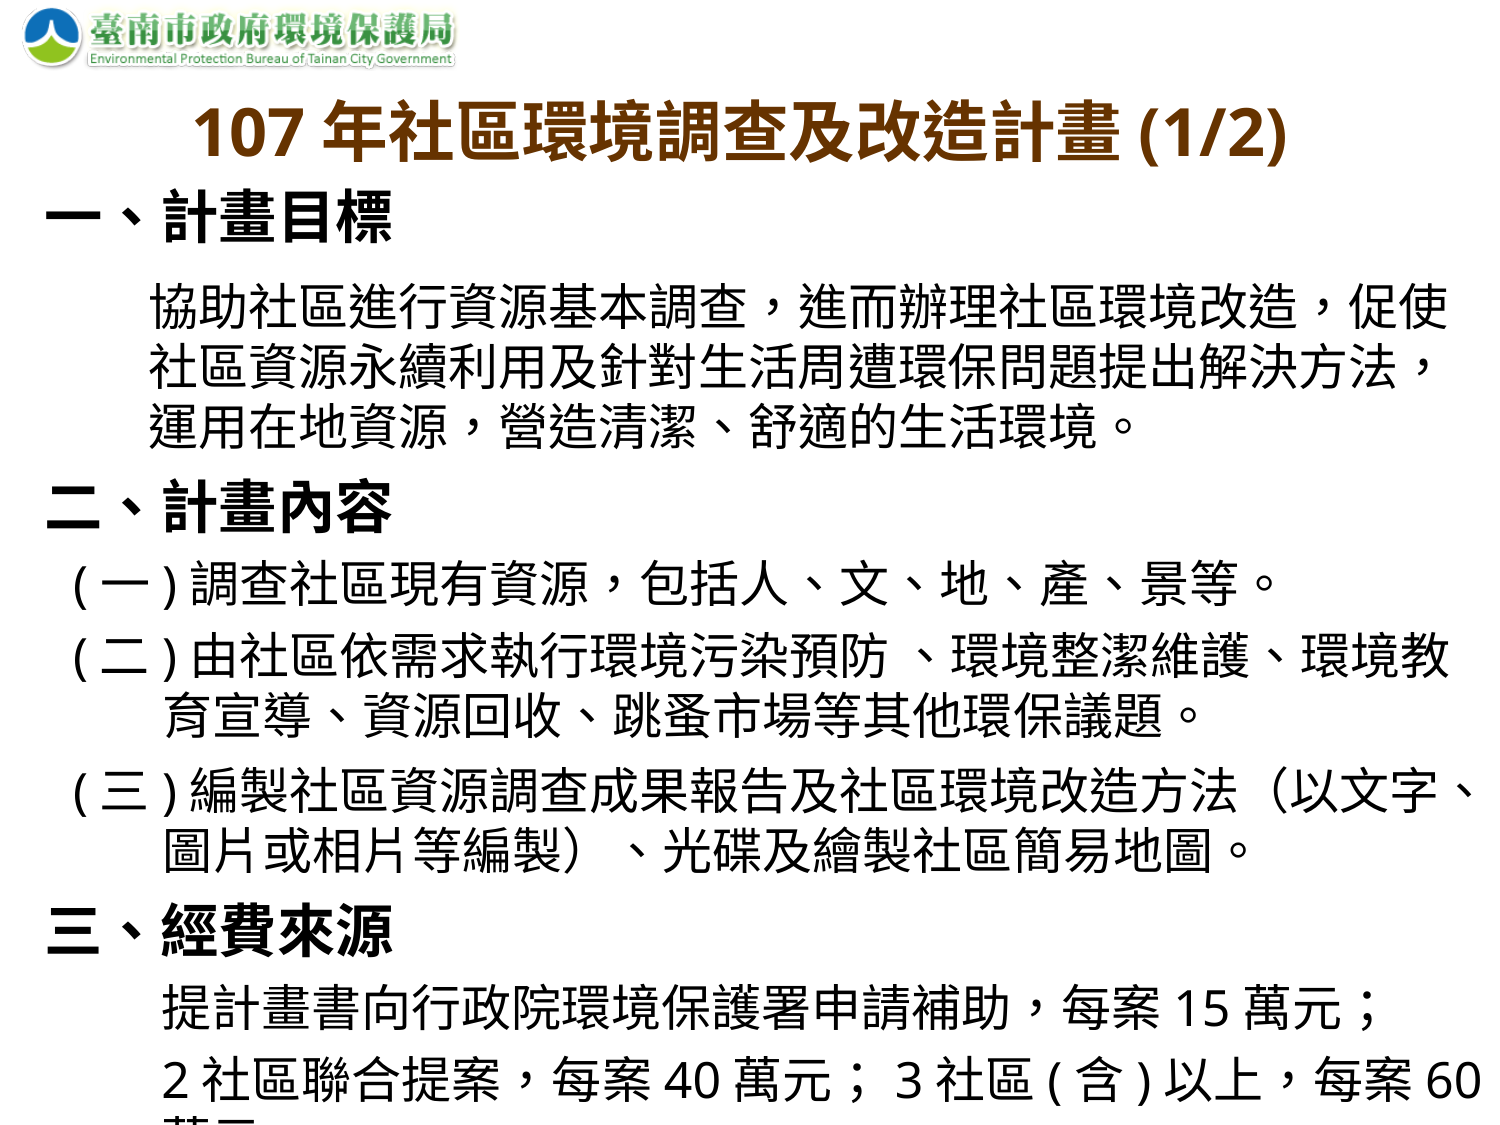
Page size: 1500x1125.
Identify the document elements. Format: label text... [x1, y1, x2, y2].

text_box 一、計畫目標 協助社區進行資源基本調查，進而辦理社區環境改造，促使社區資源永續利用及針對生活周遭環保問題提出解決方法，運用在地資源，營造清潔、舒適的生活環境。 二、計畫內容 (一)調查社區現有資源，包括人、文、地、產、景等。 (二)由社區依需求執行環境污染預防 、環境整潔維護、環境教育宣導、資源回收、跳蚤市場等其他環保議題。 (三)編製社區資源調查成果報告及社區環境改造方法（以文字、圖片或相片等編製）、光碟及繪製社區簡易地圖。 三、經費來源 提計畫書向行政院環境保護署申請補助，每案15萬元； 2社區聯合提案，每案40萬元；3社區(含)以上，每案60萬元 [29, 172, 1500, 1106]
picture [0, 0, 460, 71]
text_box [348, 224, 1247, 296]
title 107年社區環境調查及改造計畫(1/2) [64, 36, 1415, 224]
